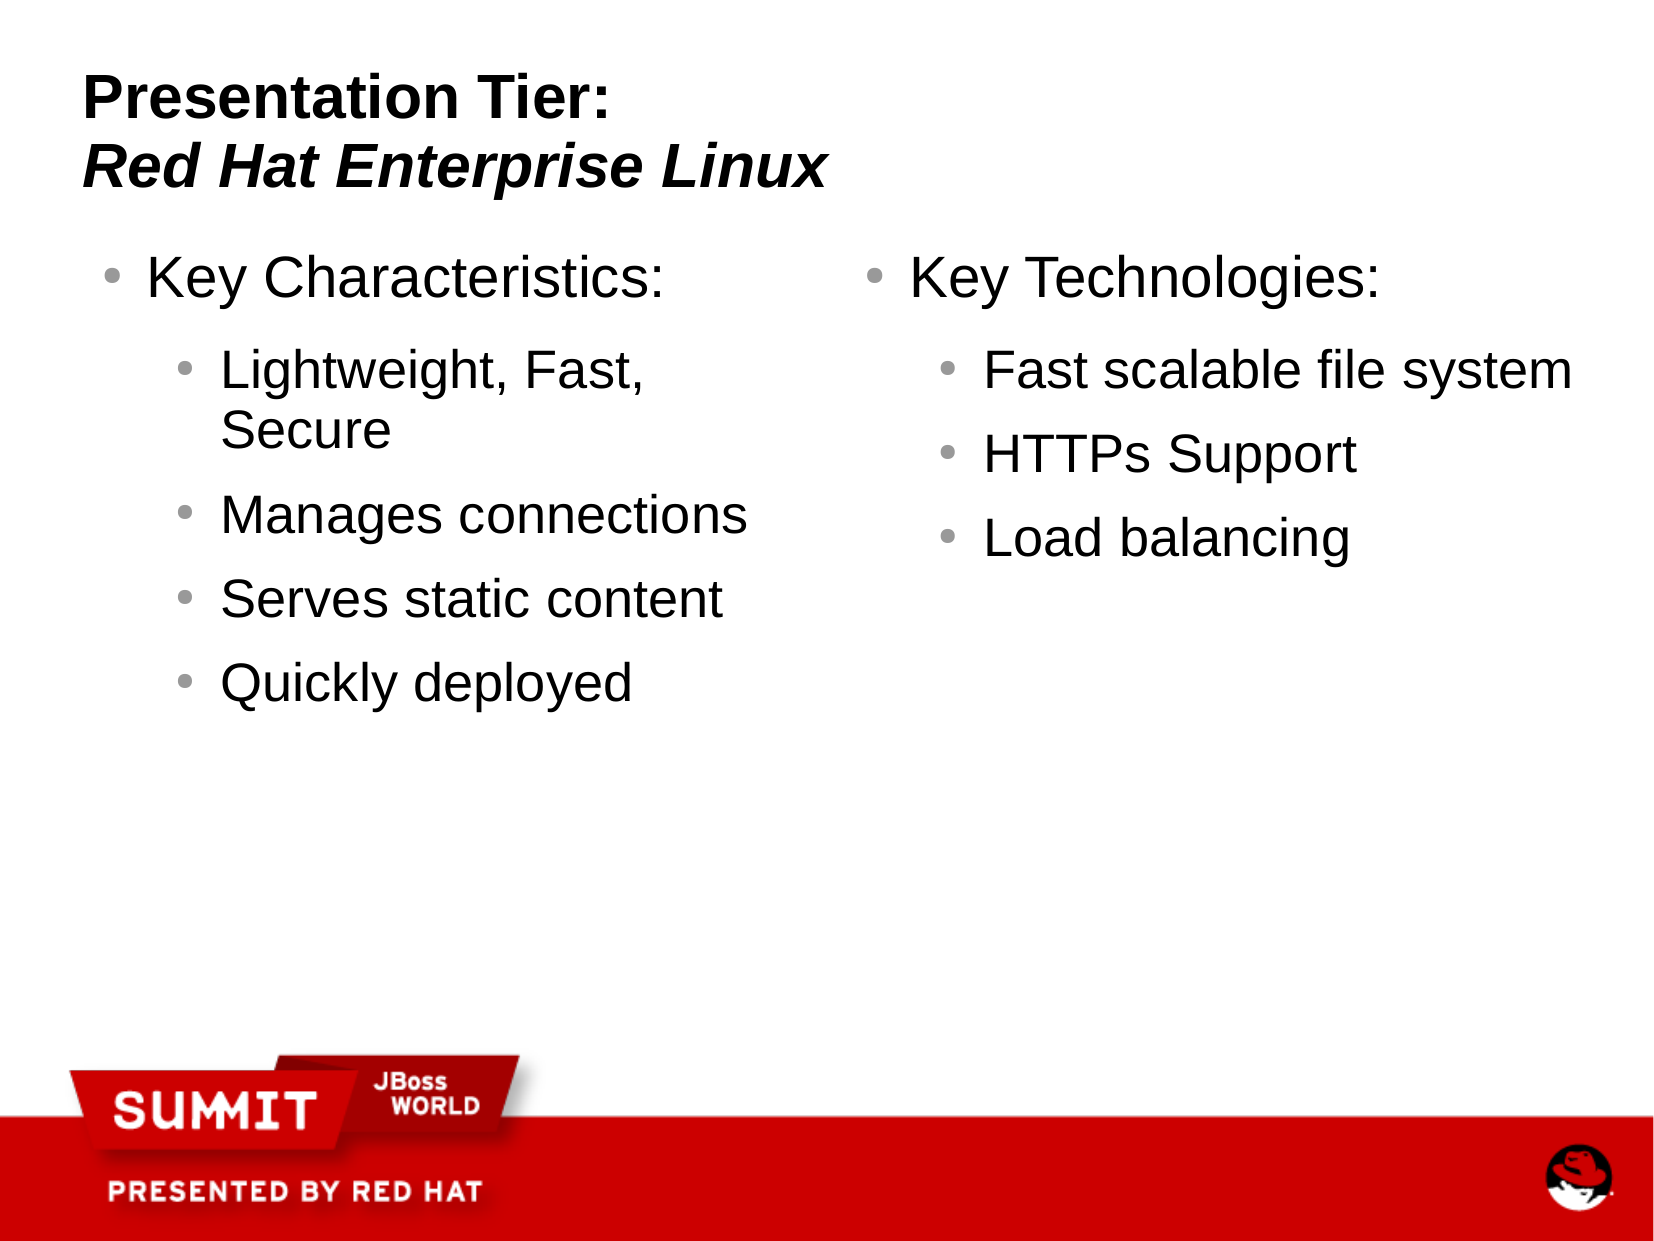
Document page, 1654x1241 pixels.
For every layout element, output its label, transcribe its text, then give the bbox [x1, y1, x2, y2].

list Key Technologies: Fast scalable file system HTTPs Support Load balancing [849, 244, 1576, 1024]
picture [0, 1043, 1654, 1241]
list Key Characteristics: Lightweight, Fast, Secure Manages connections Serves static content Quickly deployed [86, 244, 814, 1039]
title Presentation Tier: Red Hat Enterprise Linux [82, 37, 1571, 226]
